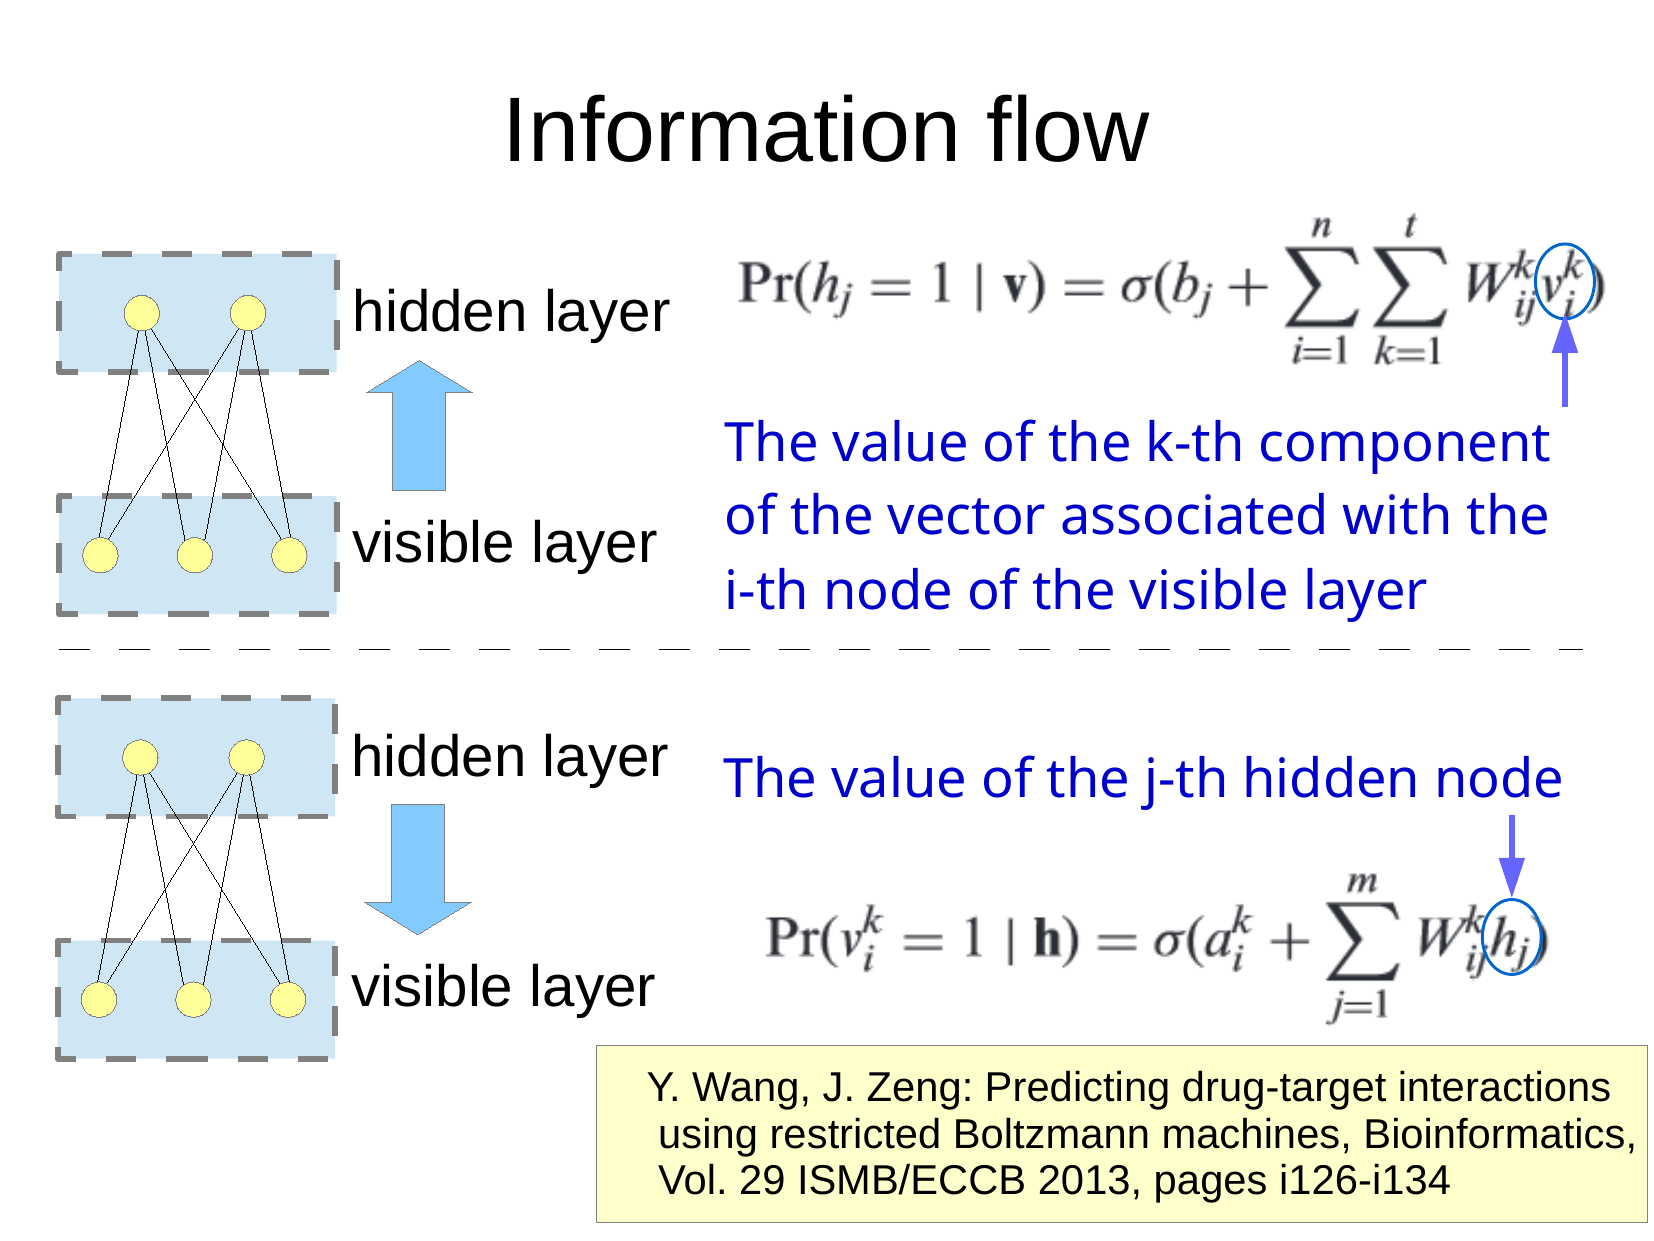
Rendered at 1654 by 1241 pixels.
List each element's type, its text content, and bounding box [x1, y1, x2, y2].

title Information flow [82, 25, 1571, 233]
text_box [366, 360, 473, 491]
text_box [57, 940, 336, 1059]
text_box The value of the j-th hidden node [708, 732, 1619, 819]
picture [710, 868, 1597, 1045]
text_box [57, 698, 336, 817]
text_box [59, 496, 337, 615]
text_box [364, 804, 472, 935]
picture [1484, 902, 1539, 972]
text_box visible layer [336, 946, 672, 1027]
picture [706, 205, 1652, 389]
picture [1537, 246, 1592, 317]
text_box The value of the k-th component of the vector associated with the i-th node of the visible layer [710, 395, 1637, 624]
text_box Y. Wang, J. Zeng: Predicting drug-target interactions using restricted Boltzmann machines, Bioinformatics, Vol. 29 ISMB/ECCB 2013, pages i126-i134 [596, 1045, 1648, 1223]
text_box hidden layer [336, 716, 685, 796]
text_box hidden layer [338, 271, 687, 352]
text_box visible layer [337, 502, 674, 582]
text_box [59, 253, 337, 373]
